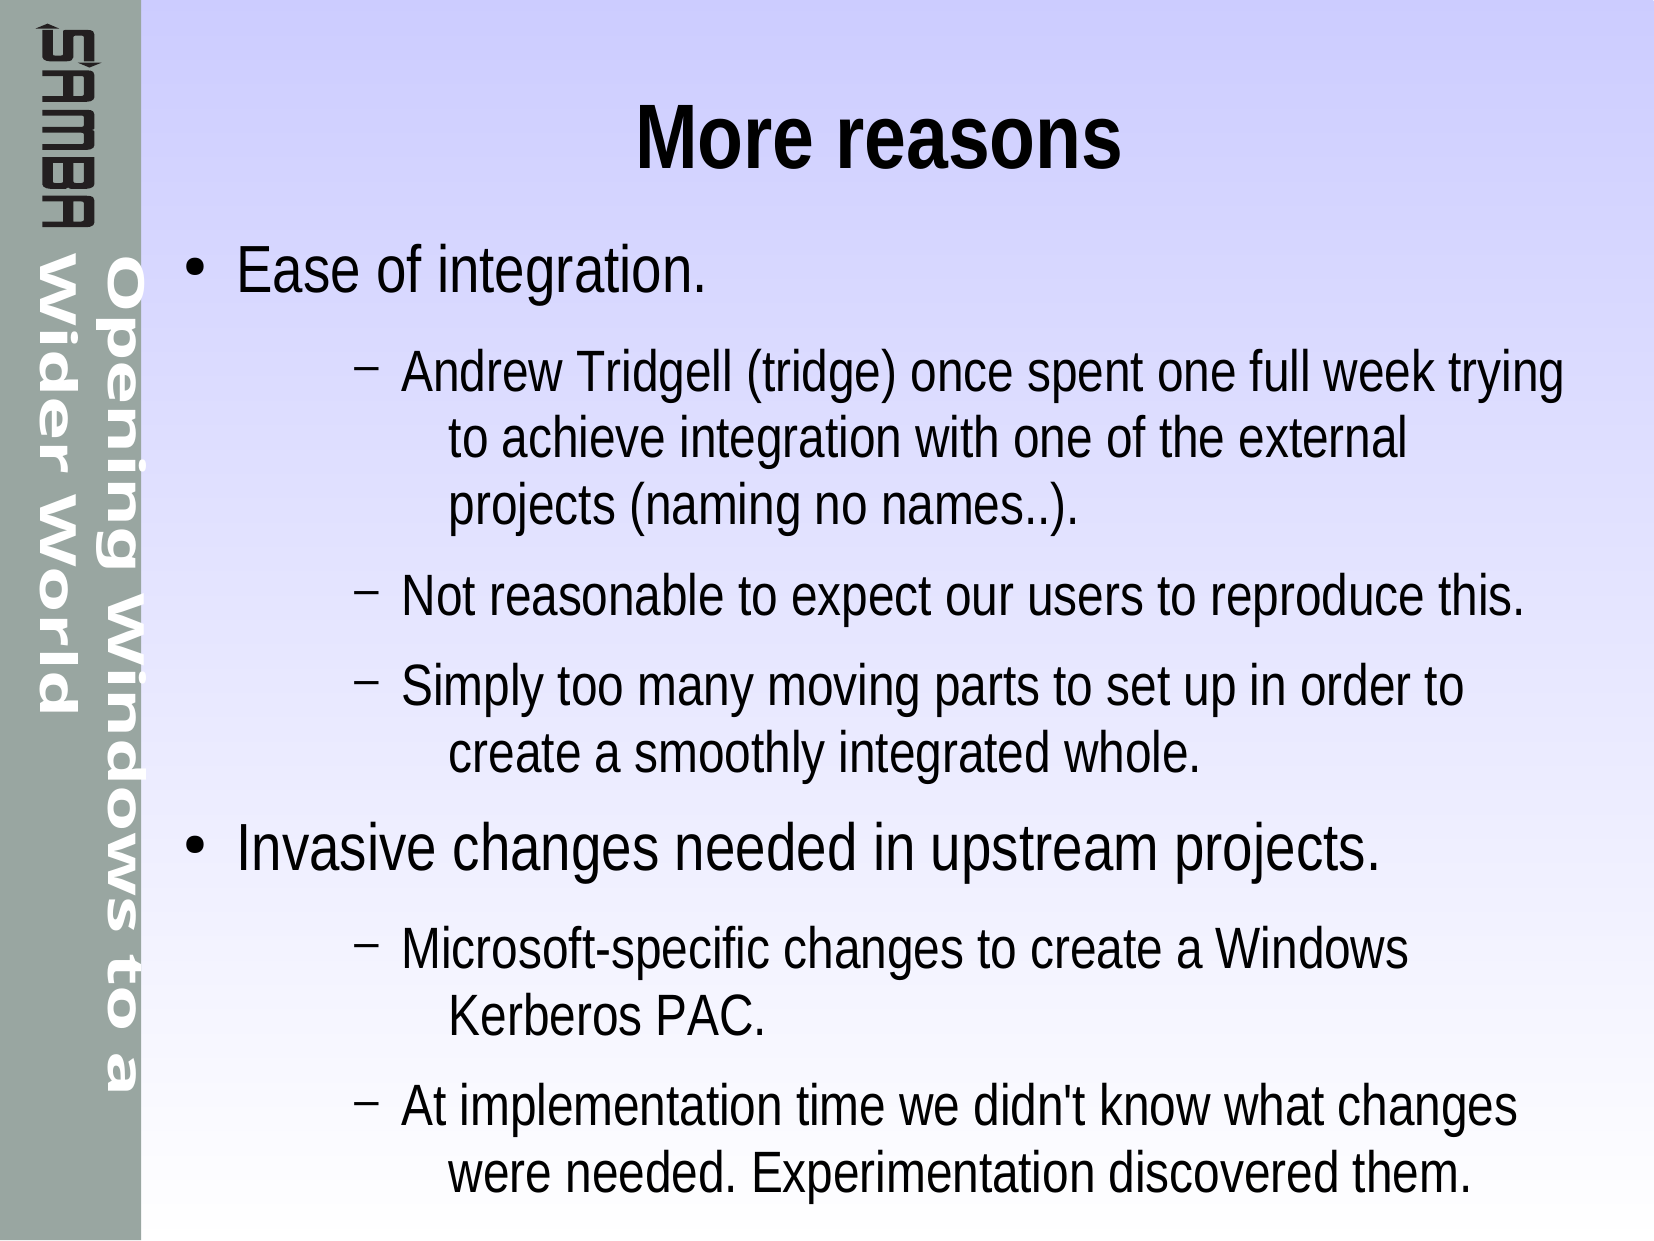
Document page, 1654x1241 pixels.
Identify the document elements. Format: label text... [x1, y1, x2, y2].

list Ease of integration. Andrew Tridgell (tridge) once spent one full week trying to achieve integration with one of the external projects (naming no names..). Not reasonable to expect our users to reproduce this. Simply too many moving parts to set up in order to create a smoothly integrated whole. Invasive changes needed in upstream projects. Microsoft-specific changes to create a Windows Kerberos PAC. At implementation time we didn't know what changes were needed. Experimentation discovered them. [165, 230, 1578, 1196]
title More reasons [173, 31, 1586, 239]
